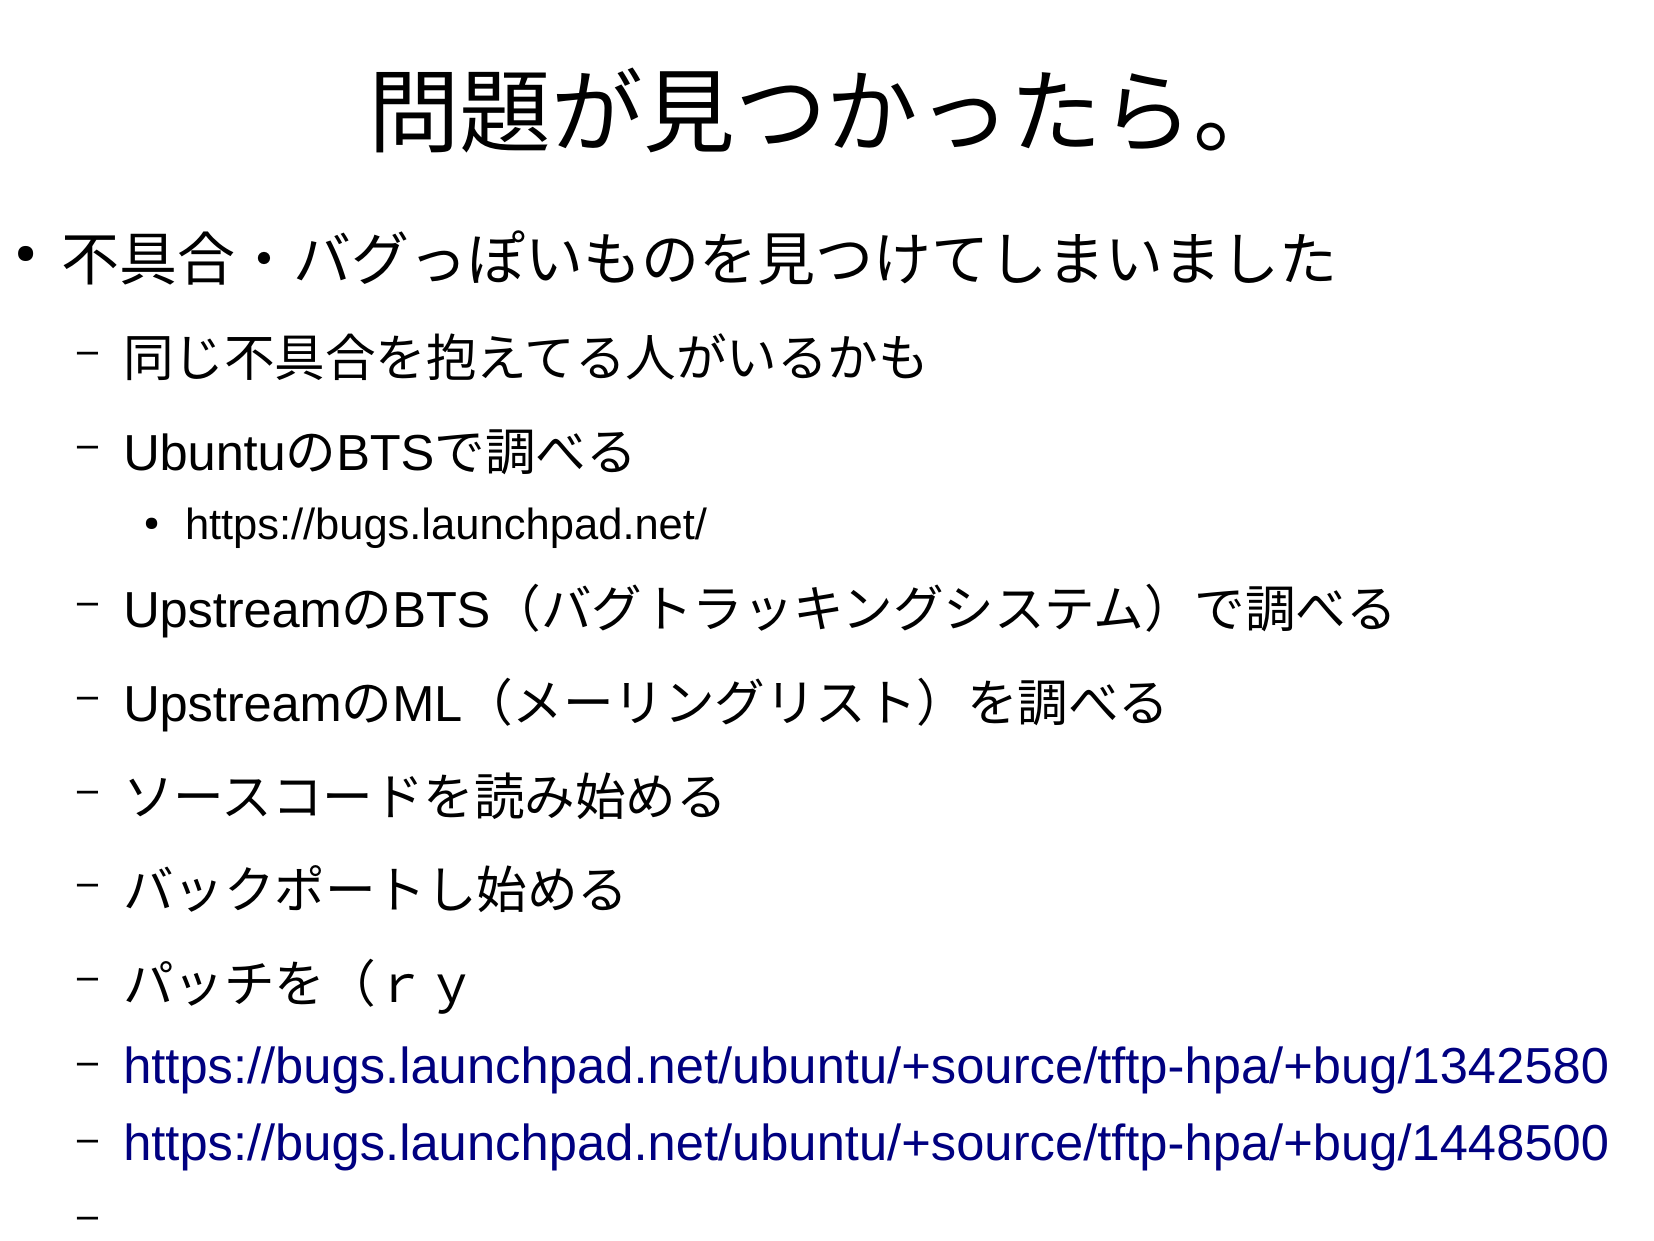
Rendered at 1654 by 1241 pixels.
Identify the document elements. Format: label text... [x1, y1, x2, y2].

title 問題が見つかったら。 [0, 2, 1654, 210]
list 不具合・バグっぽいものを見つけてしまいました 同じ不具合を抱えてる人がいるかも UbuntuのBTSで調べる https://bugs.launchpad.net/ UpstreamのBTS（バグトラッキングシステム）で調べる UpstreamのML（メーリングリスト）を調べる ソースコードを読み始める バックポートし始める パッチを（ｒｙ https://bugs.launchpad.net/ubuntu/+source/tftp-hpa/+bug/1342580 https://bugs.launchpad.net/ubuntu/+source/tftp-hpa/+bug/1448500 [0, 213, 1642, 1178]
